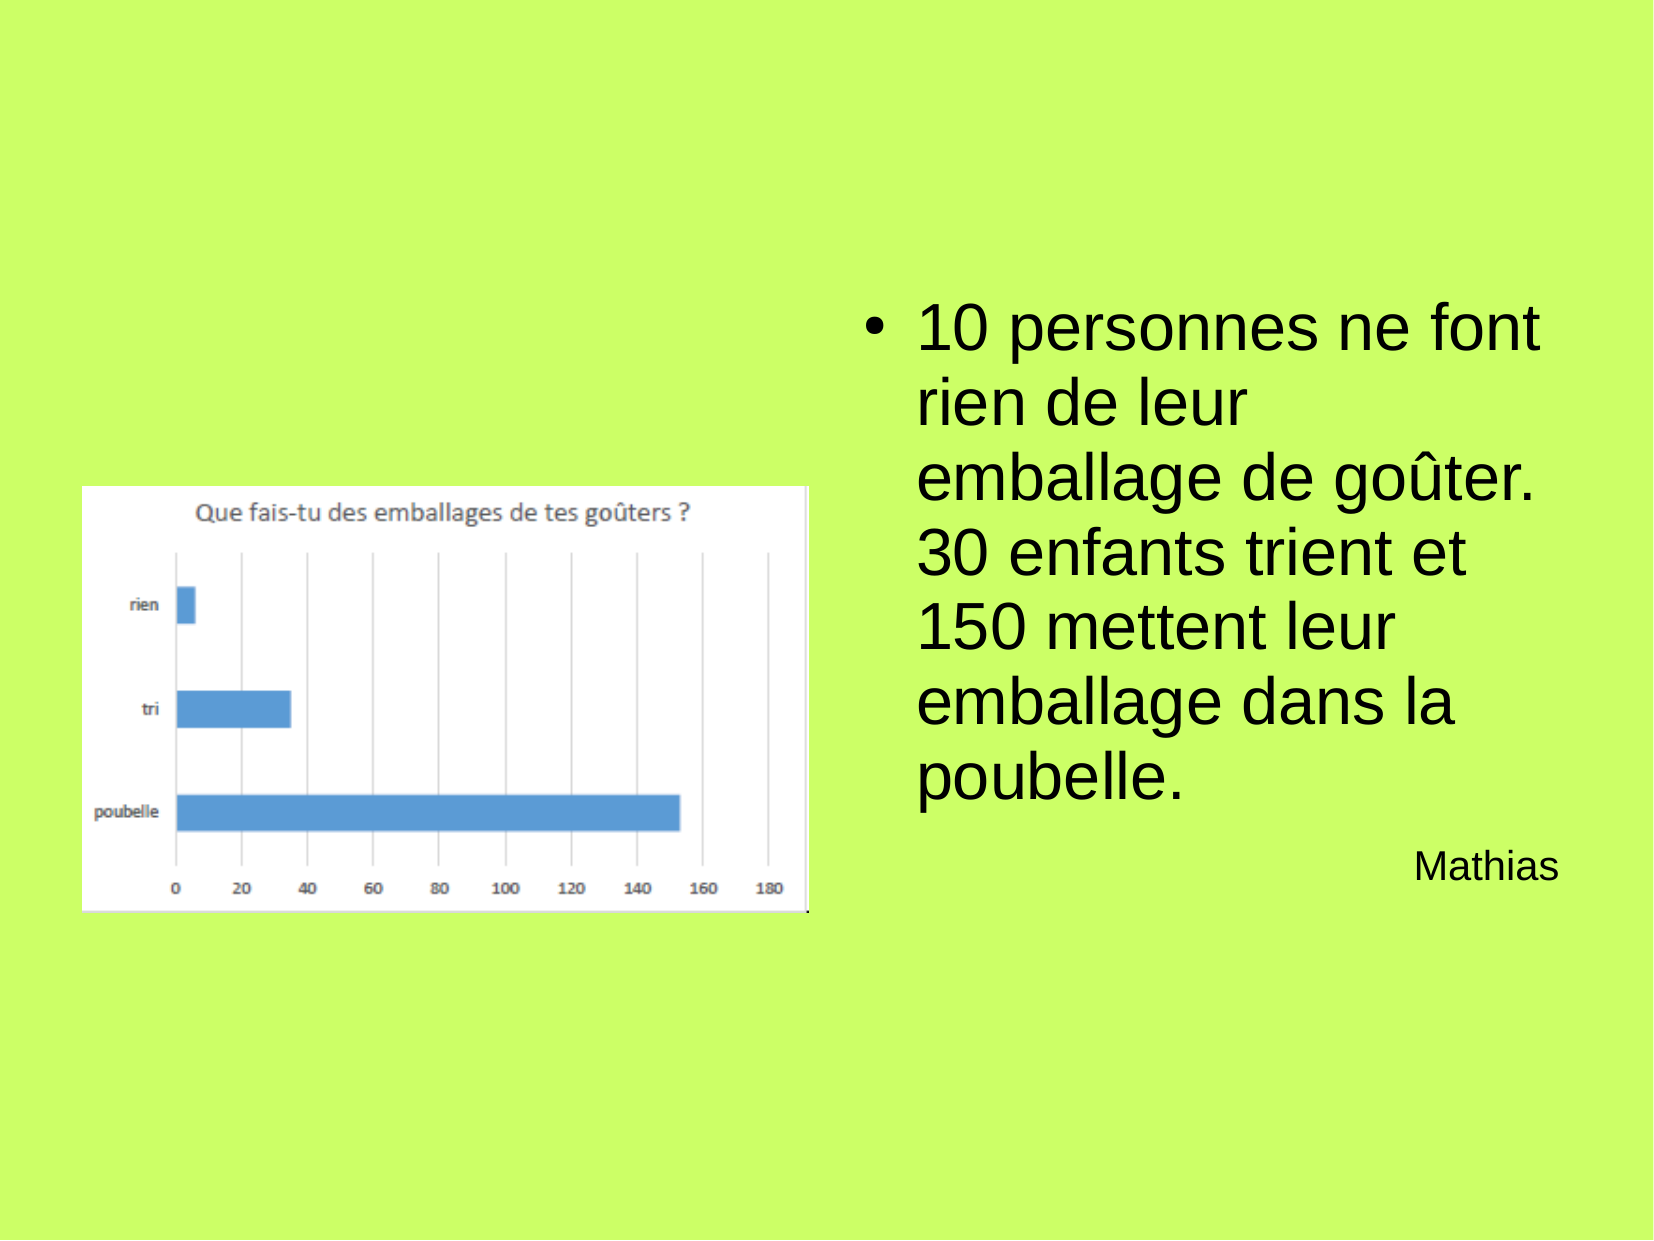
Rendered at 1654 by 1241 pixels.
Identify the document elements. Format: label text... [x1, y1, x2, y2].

picture [82, 486, 809, 913]
list 10 personnes ne font rien de leur emballage de goûter. 30 enfants trient et 150 mettent leur emballage dans la poubelle. Mathias [845, 290, 1572, 1109]
